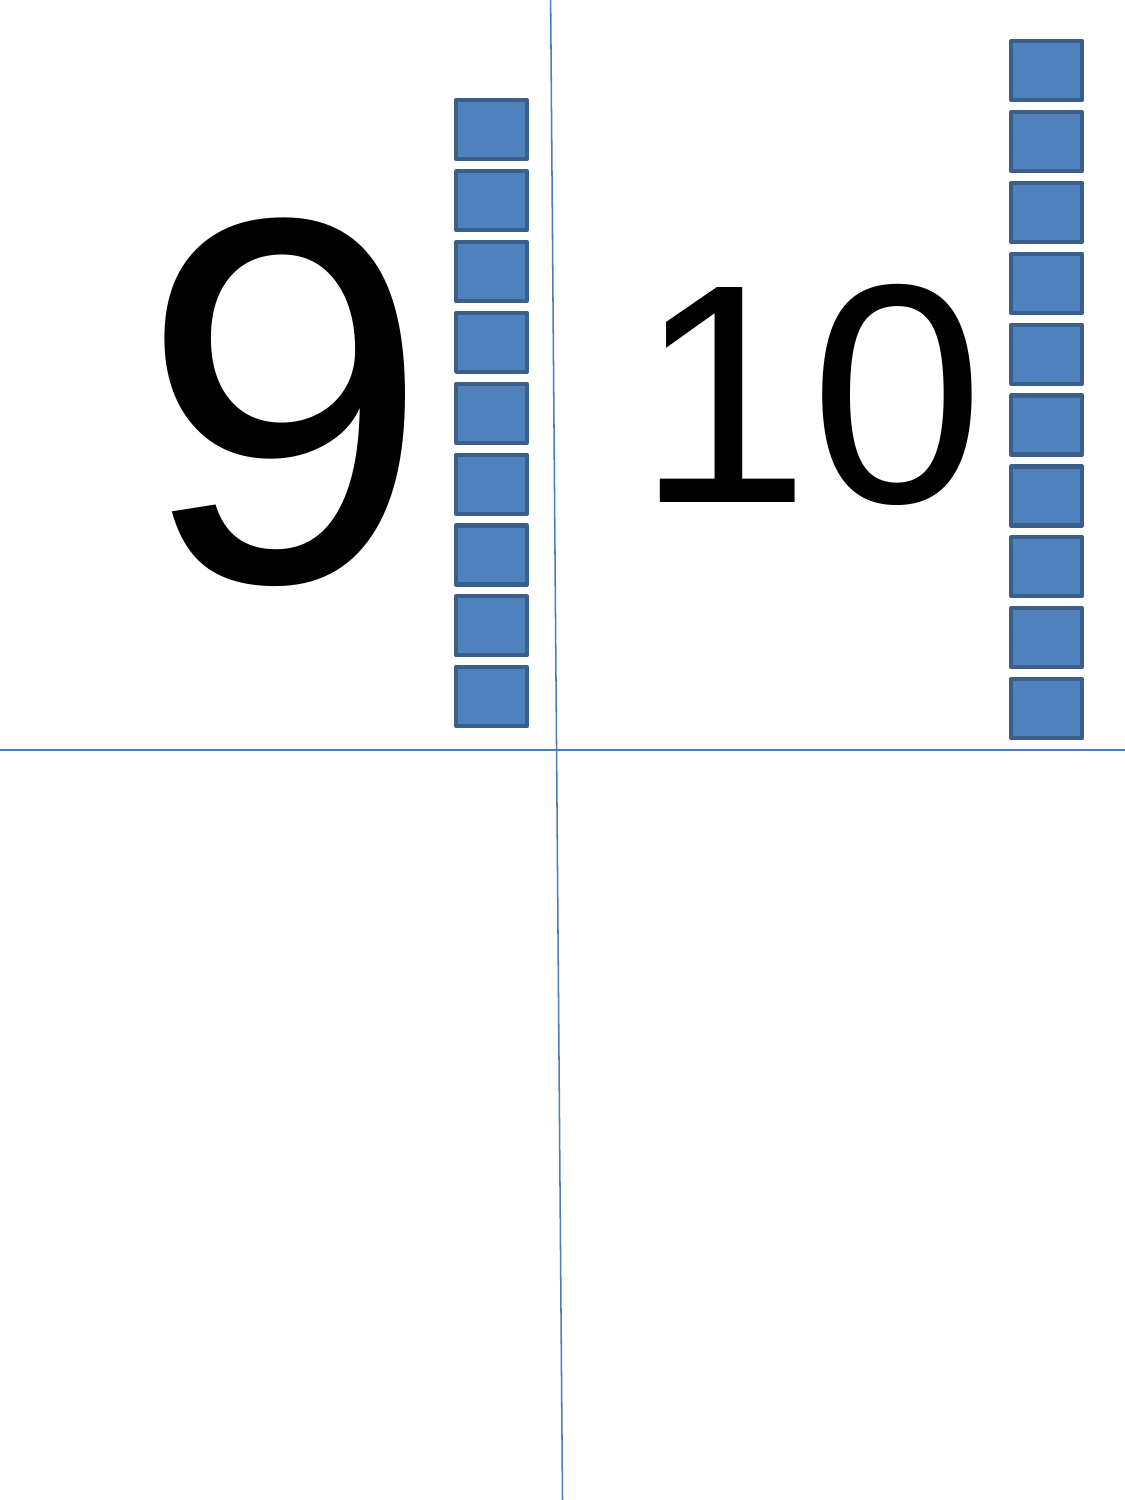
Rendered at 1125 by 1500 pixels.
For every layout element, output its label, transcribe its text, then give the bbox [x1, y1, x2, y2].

text_box [1011, 324, 1083, 384]
text_box [1011, 253, 1083, 313]
text_box [1011, 466, 1083, 526]
text_box [456, 312, 527, 372]
text_box [456, 525, 527, 585]
text_box [456, 100, 527, 160]
text_box 9 [125, 53, 338, 693]
text_box [456, 596, 527, 656]
text_box [456, 454, 527, 514]
text_box [456, 242, 527, 302]
text_box [1011, 112, 1083, 172]
text_box [456, 383, 527, 443]
text_box [1011, 679, 1083, 739]
text_box [1011, 608, 1083, 668]
text_box [1011, 395, 1083, 455]
text_box 10 [621, 182, 1007, 573]
text_box [1011, 182, 1083, 242]
text_box [456, 171, 527, 231]
text_box [1011, 537, 1083, 597]
text_box 9 [211, 255, 338, 423]
text_box [1011, 41, 1083, 101]
text_box [456, 667, 527, 727]
